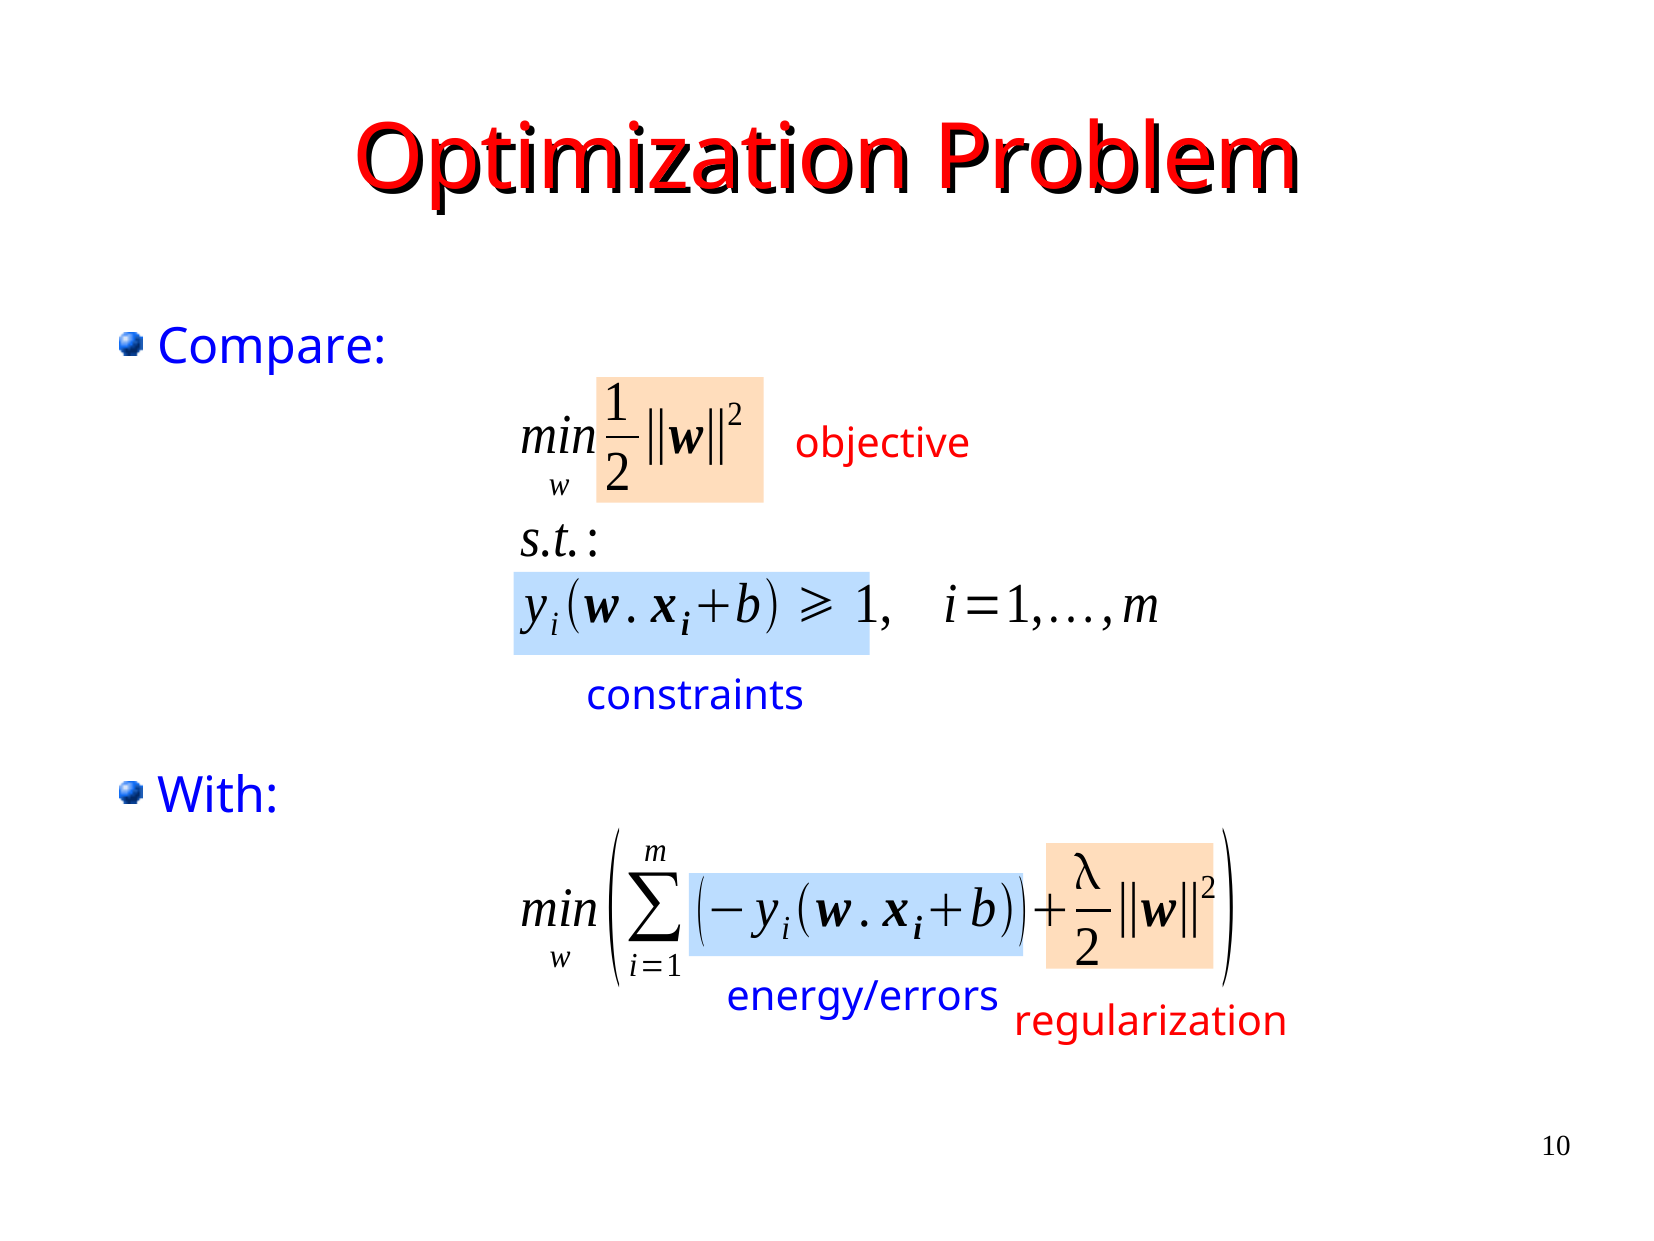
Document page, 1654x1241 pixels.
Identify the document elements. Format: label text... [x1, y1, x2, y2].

text_box energy/errors [711, 958, 1058, 1020]
text_box constraints [571, 656, 822, 719]
text_box regularization [999, 982, 1316, 1045]
text_box With: [105, 751, 1576, 822]
chart [512, 373, 1165, 643]
text_box objective [779, 405, 1051, 467]
text_box [513, 643, 870, 655]
chart [512, 824, 1243, 992]
title Optimization Problem [82, 49, 1571, 257]
text_box Compare: [105, 302, 1576, 373]
